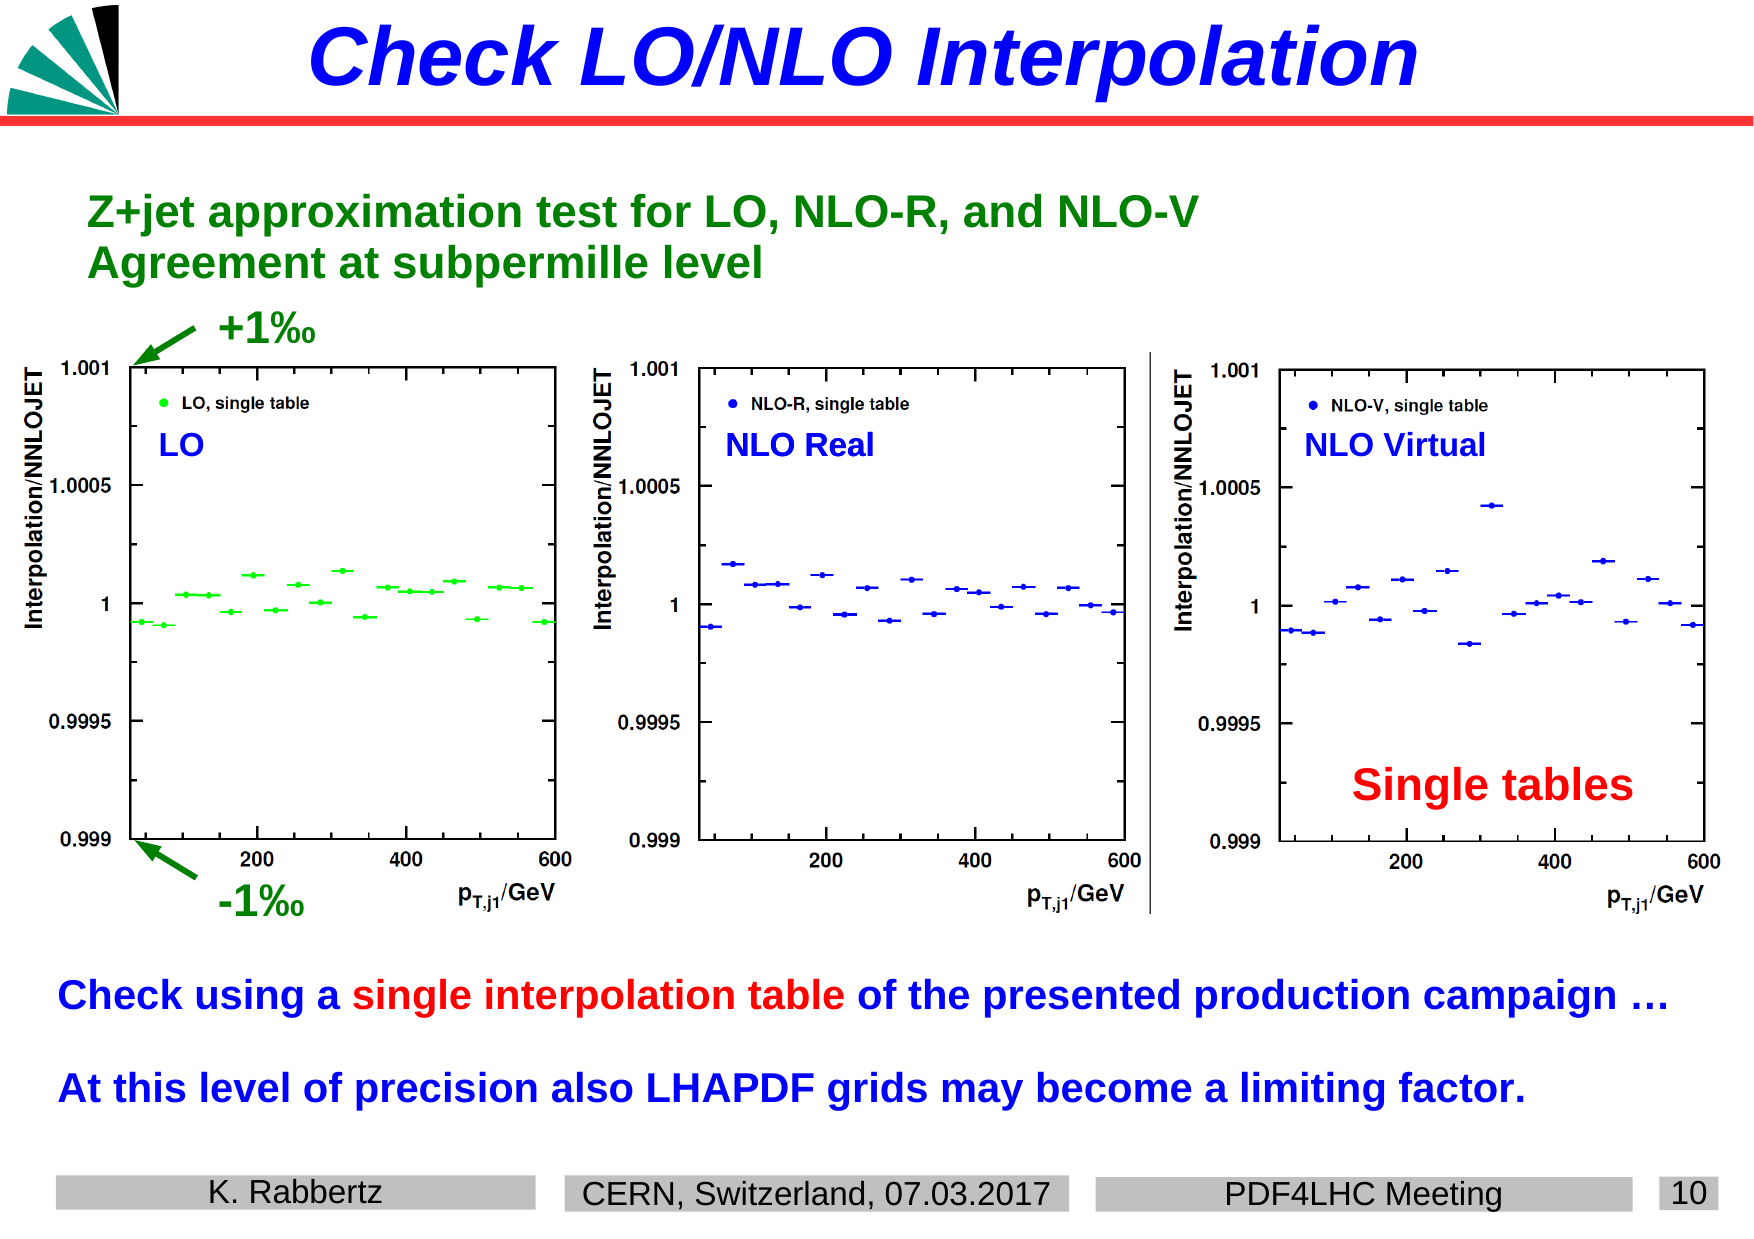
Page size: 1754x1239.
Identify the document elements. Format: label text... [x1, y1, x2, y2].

text_box +1‰ [206, 295, 329, 359]
picture [7, 5, 119, 116]
picture [16, 353, 574, 914]
picture [1165, 353, 1722, 914]
title Check LO/NLO Interpolation [123, 0, 1606, 114]
text_box Check using a single interpolation table of the presented production campaign … At this level of precision also LHAPDF grids may become a limiting factor. [45, 965, 1684, 1119]
text_box NLO Virtual [1292, 420, 1499, 471]
picture [585, 352, 1151, 914]
text_box NLO Real [713, 420, 888, 471]
text_box -1‰ [206, 868, 318, 932]
text_box LO [146, 420, 217, 471]
text_box Z+jet approximation test for LO, NLO-R, and NLO-V Agreement at subpermille level [75, 180, 1225, 295]
text_box Single tables [1339, 753, 1647, 817]
